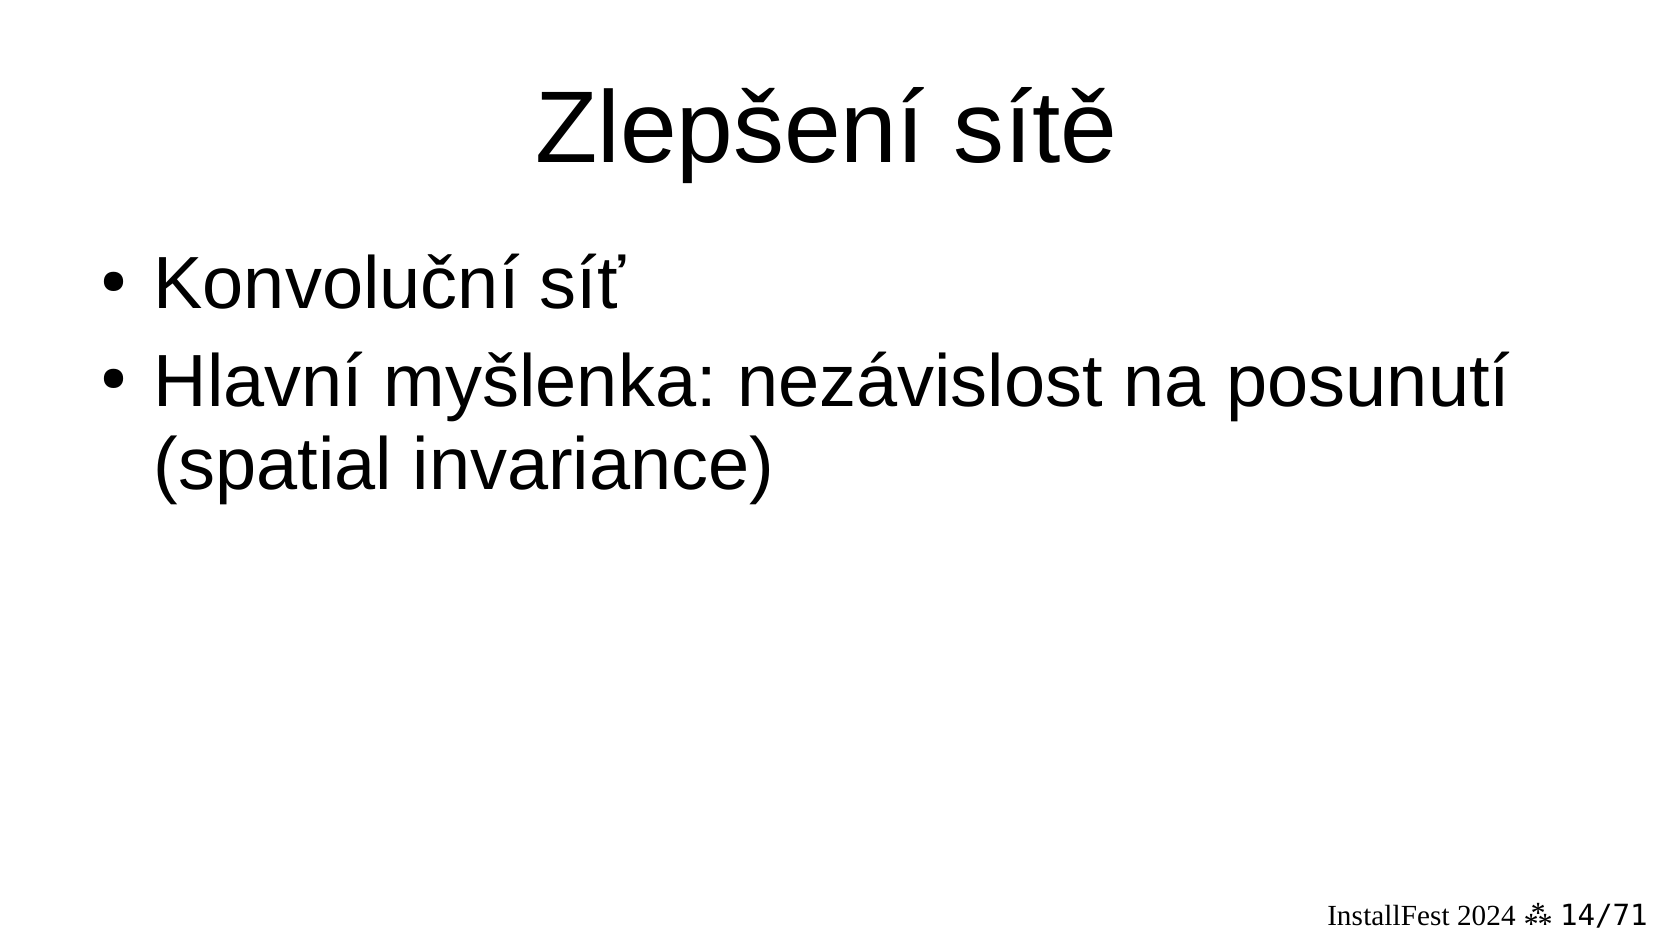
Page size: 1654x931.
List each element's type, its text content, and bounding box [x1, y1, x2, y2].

title Zlepšení sítě [82, 41, 1571, 214]
list Konvoluční síť Hlavní myšlenka: nezávislost na posunutí (spatial invariance) [82, 241, 1571, 842]
